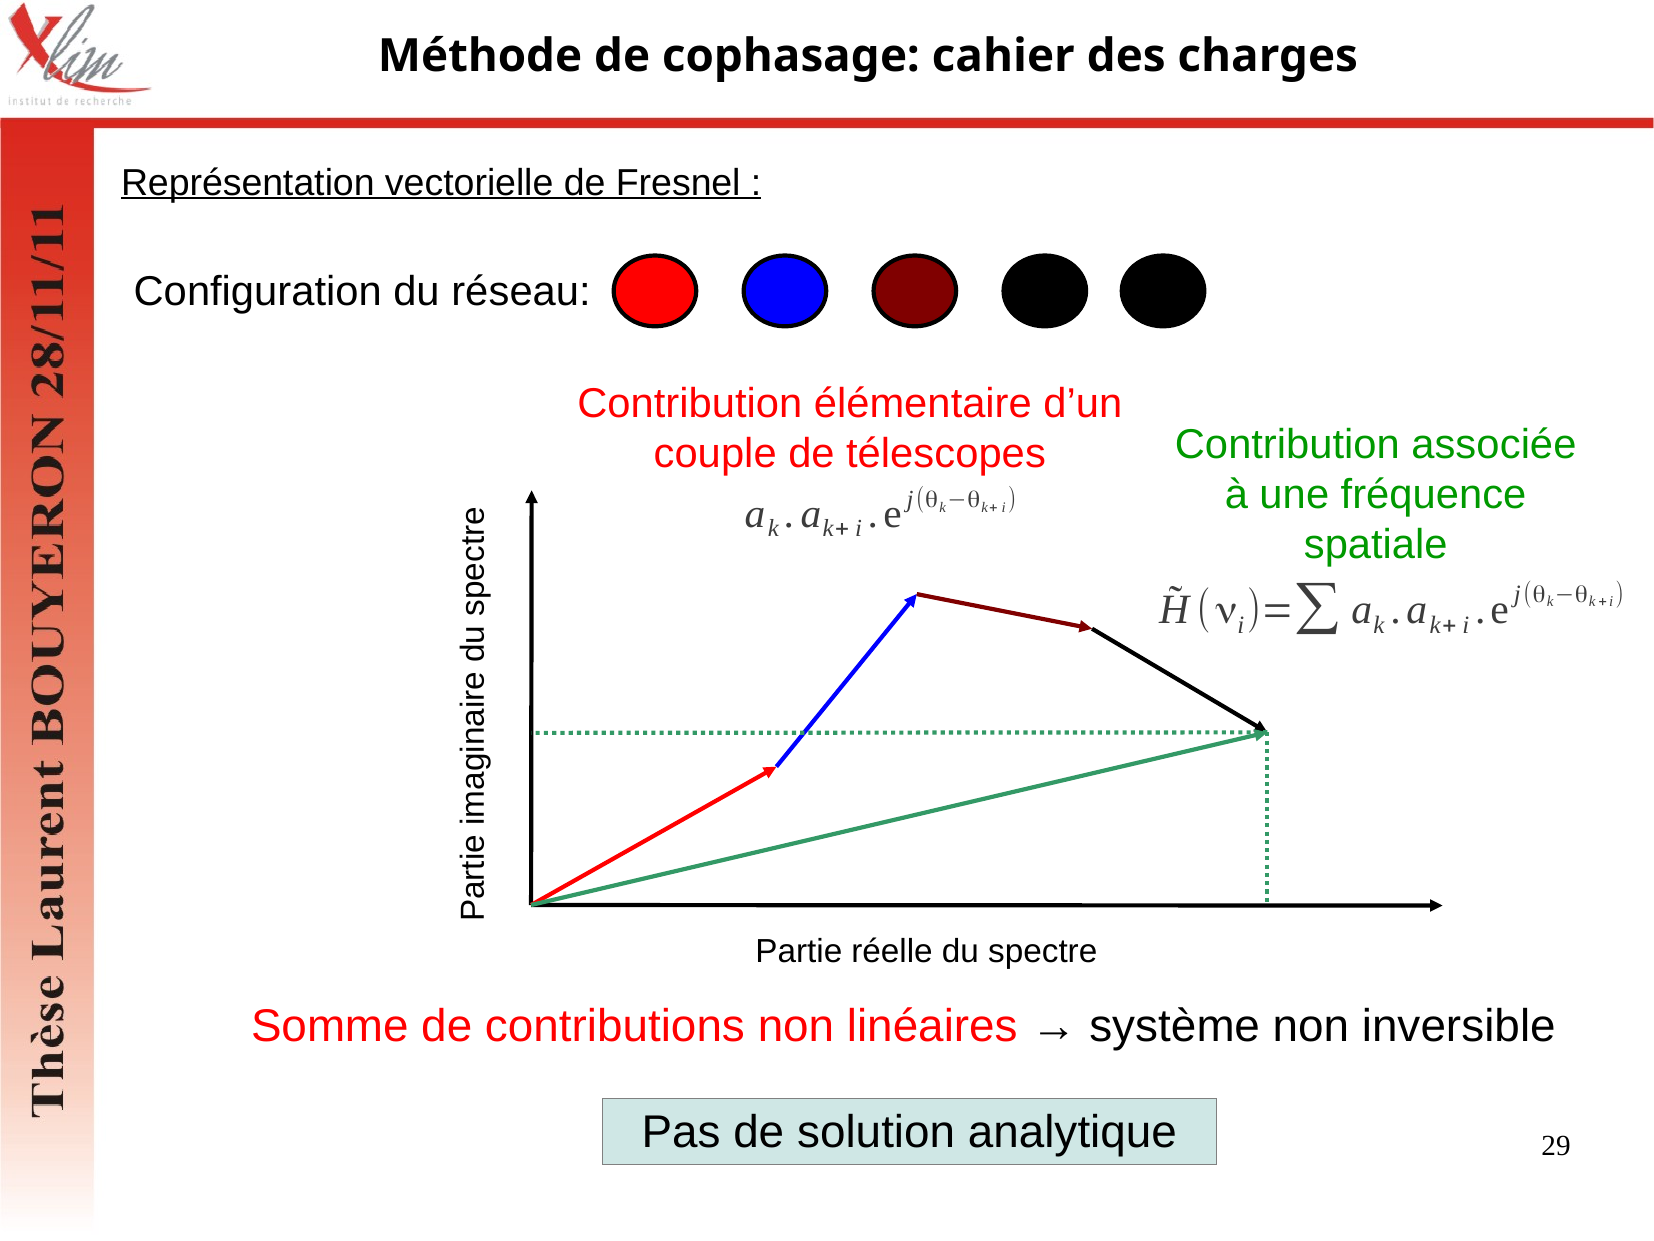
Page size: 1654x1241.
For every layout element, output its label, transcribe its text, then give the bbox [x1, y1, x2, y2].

picture [0, 0, 1654, 1241]
chart [1151, 578, 1630, 639]
text_box Pas de solution analytique [602, 1098, 1217, 1165]
text_box Somme de contributions non linéaires → système non inversible [236, 992, 1572, 1059]
text_box [1124, 258, 1202, 324]
chart [738, 484, 1022, 543]
text_box [876, 258, 953, 324]
text_box Partie imaginaire du spectre [442, 442, 514, 992]
text_box [746, 258, 824, 324]
text_box [1006, 258, 1083, 324]
text_box [616, 258, 694, 324]
text_box Partie réelle du spectre [548, 921, 1270, 992]
text_box Représentation vectorielle de Fresnel : [106, 153, 777, 211]
text_box Contribution associée à une fréquence spatiale [1145, 408, 1606, 575]
text_box Contribution élémentaire d’un couple de télescopes [542, 367, 1158, 484]
text_box Méthode de cophasage: cahier des charges [218, 24, 1518, 89]
text_box Configuration du réseau: [83, 255, 607, 322]
